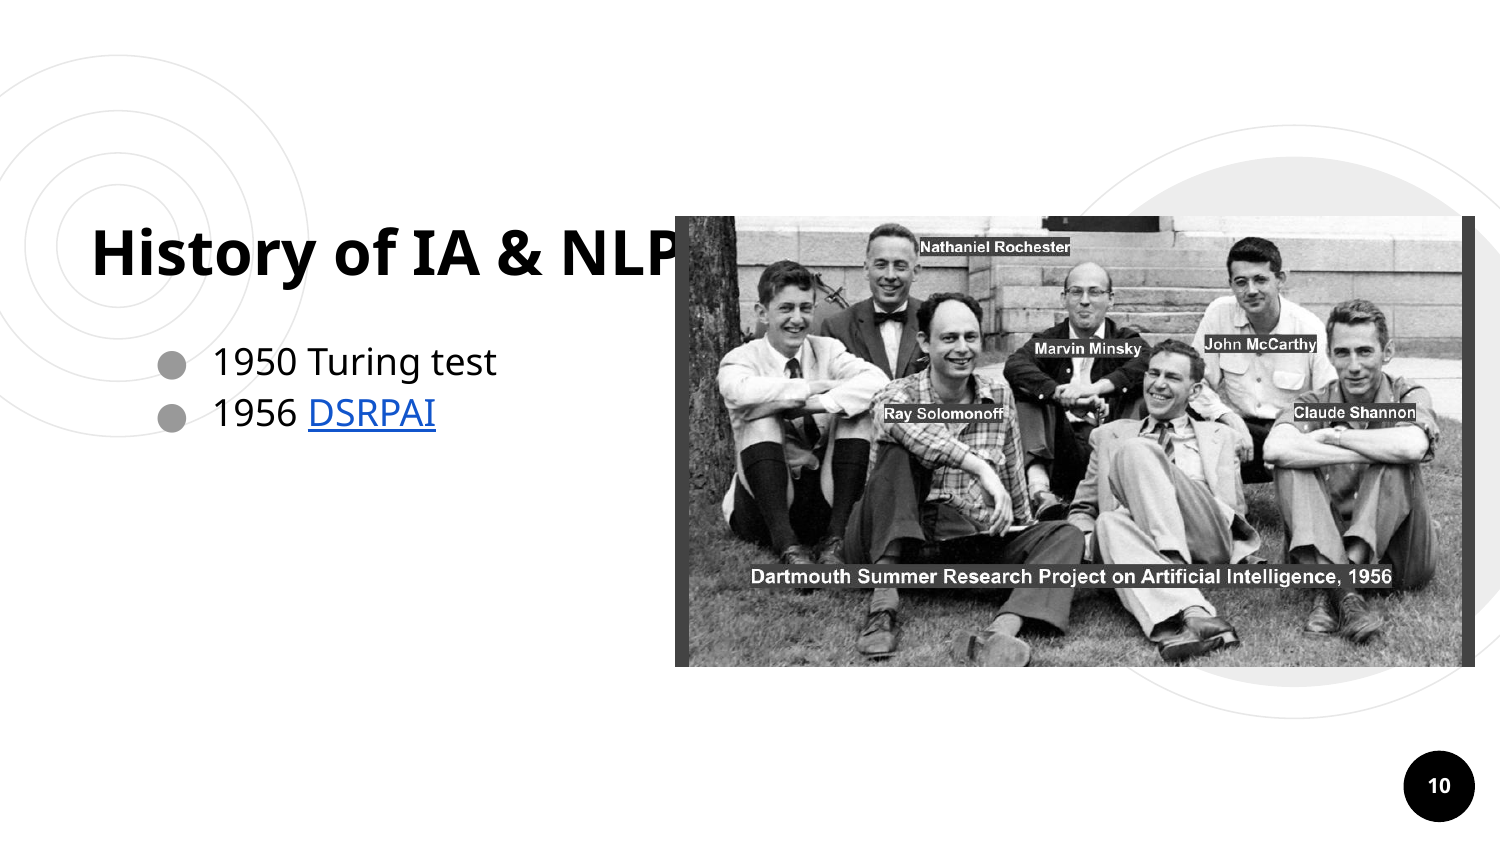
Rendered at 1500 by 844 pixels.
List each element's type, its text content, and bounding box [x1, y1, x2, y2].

slide_number 1 [1403, 750, 1475, 823]
list 1950 Turing test 1956 DSRPAI [121, 323, 1095, 836]
title History of IA & NLP [75, 78, 1178, 304]
picture [675, 216, 1475, 667]
